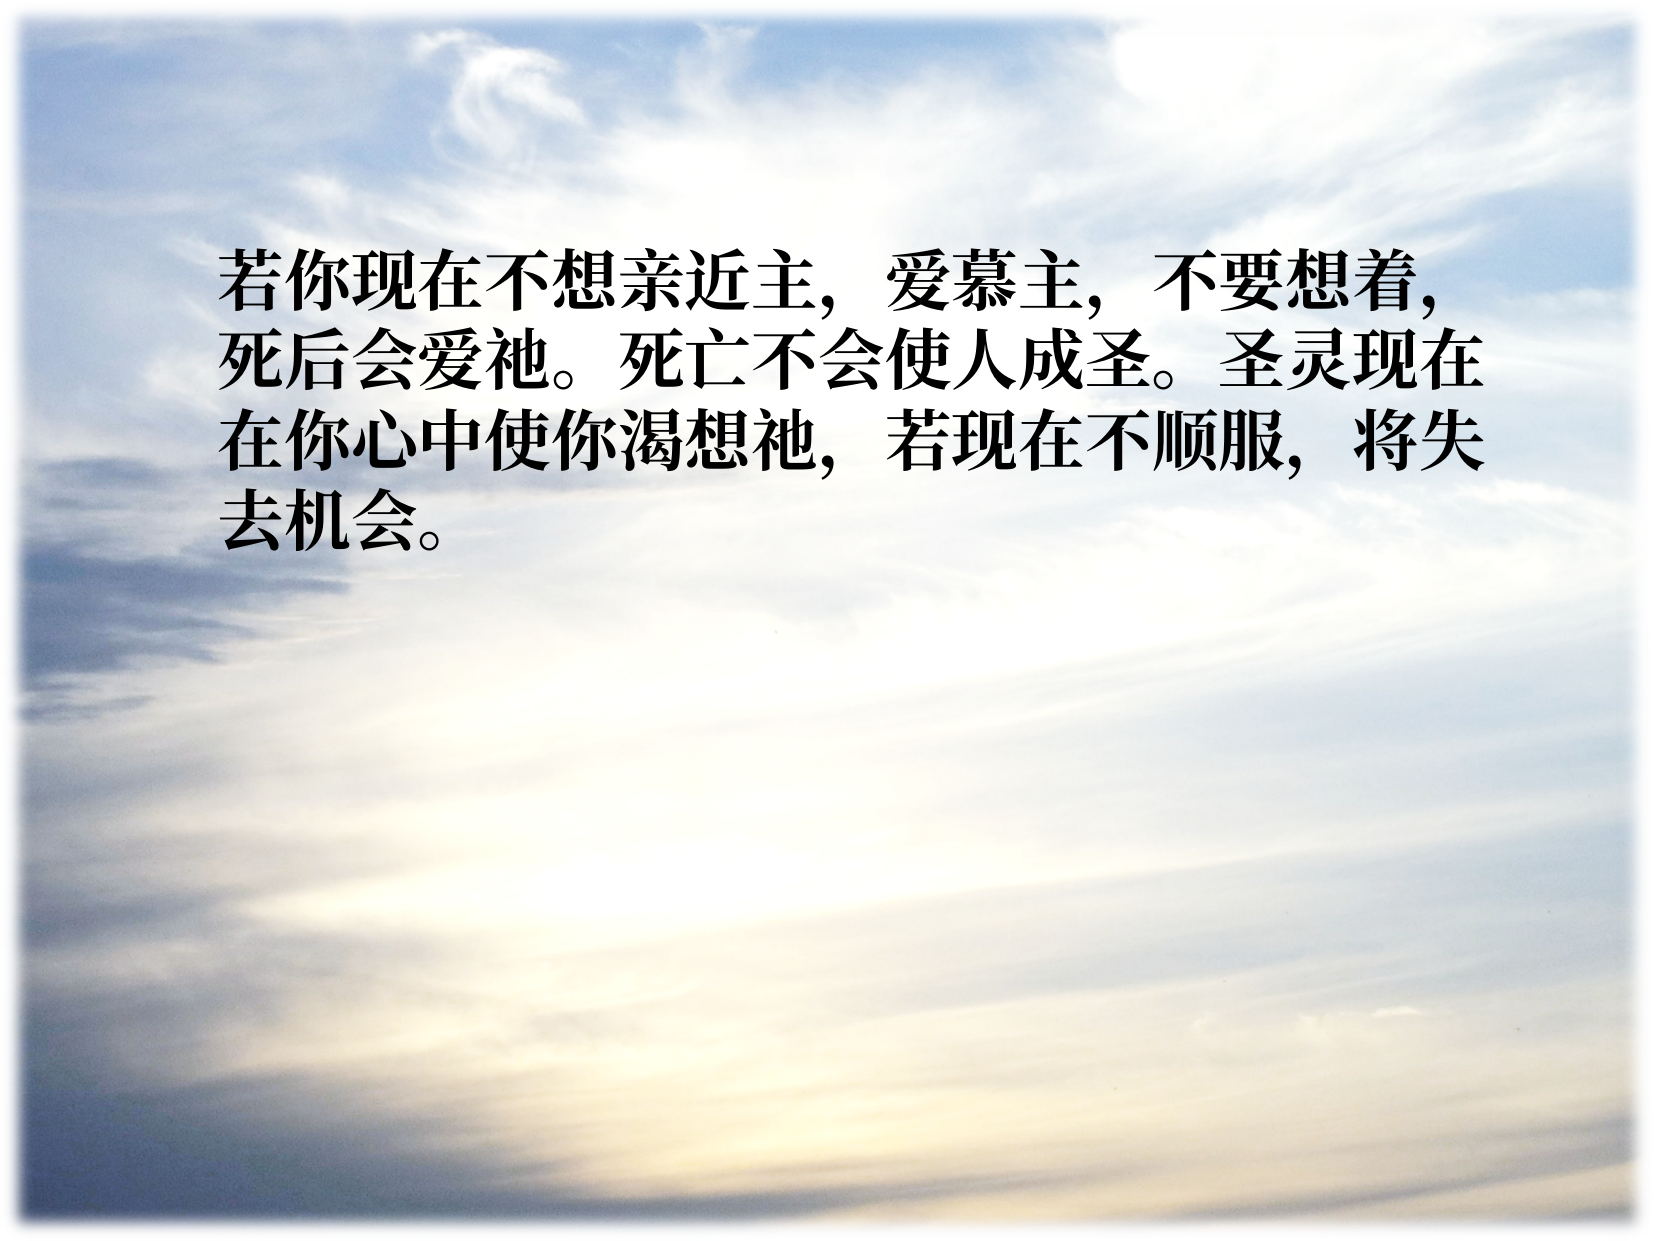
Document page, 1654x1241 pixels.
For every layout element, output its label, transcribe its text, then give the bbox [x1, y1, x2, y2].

list 若你现在不想亲近主，爱慕主，不要想着，死后会爱祂。死亡不会使人成圣。圣灵现在在你心中使你渴想祂，若现在不顺服，将失去机会。 [217, 238, 1515, 789]
picture [0, 0, 1654, 1241]
